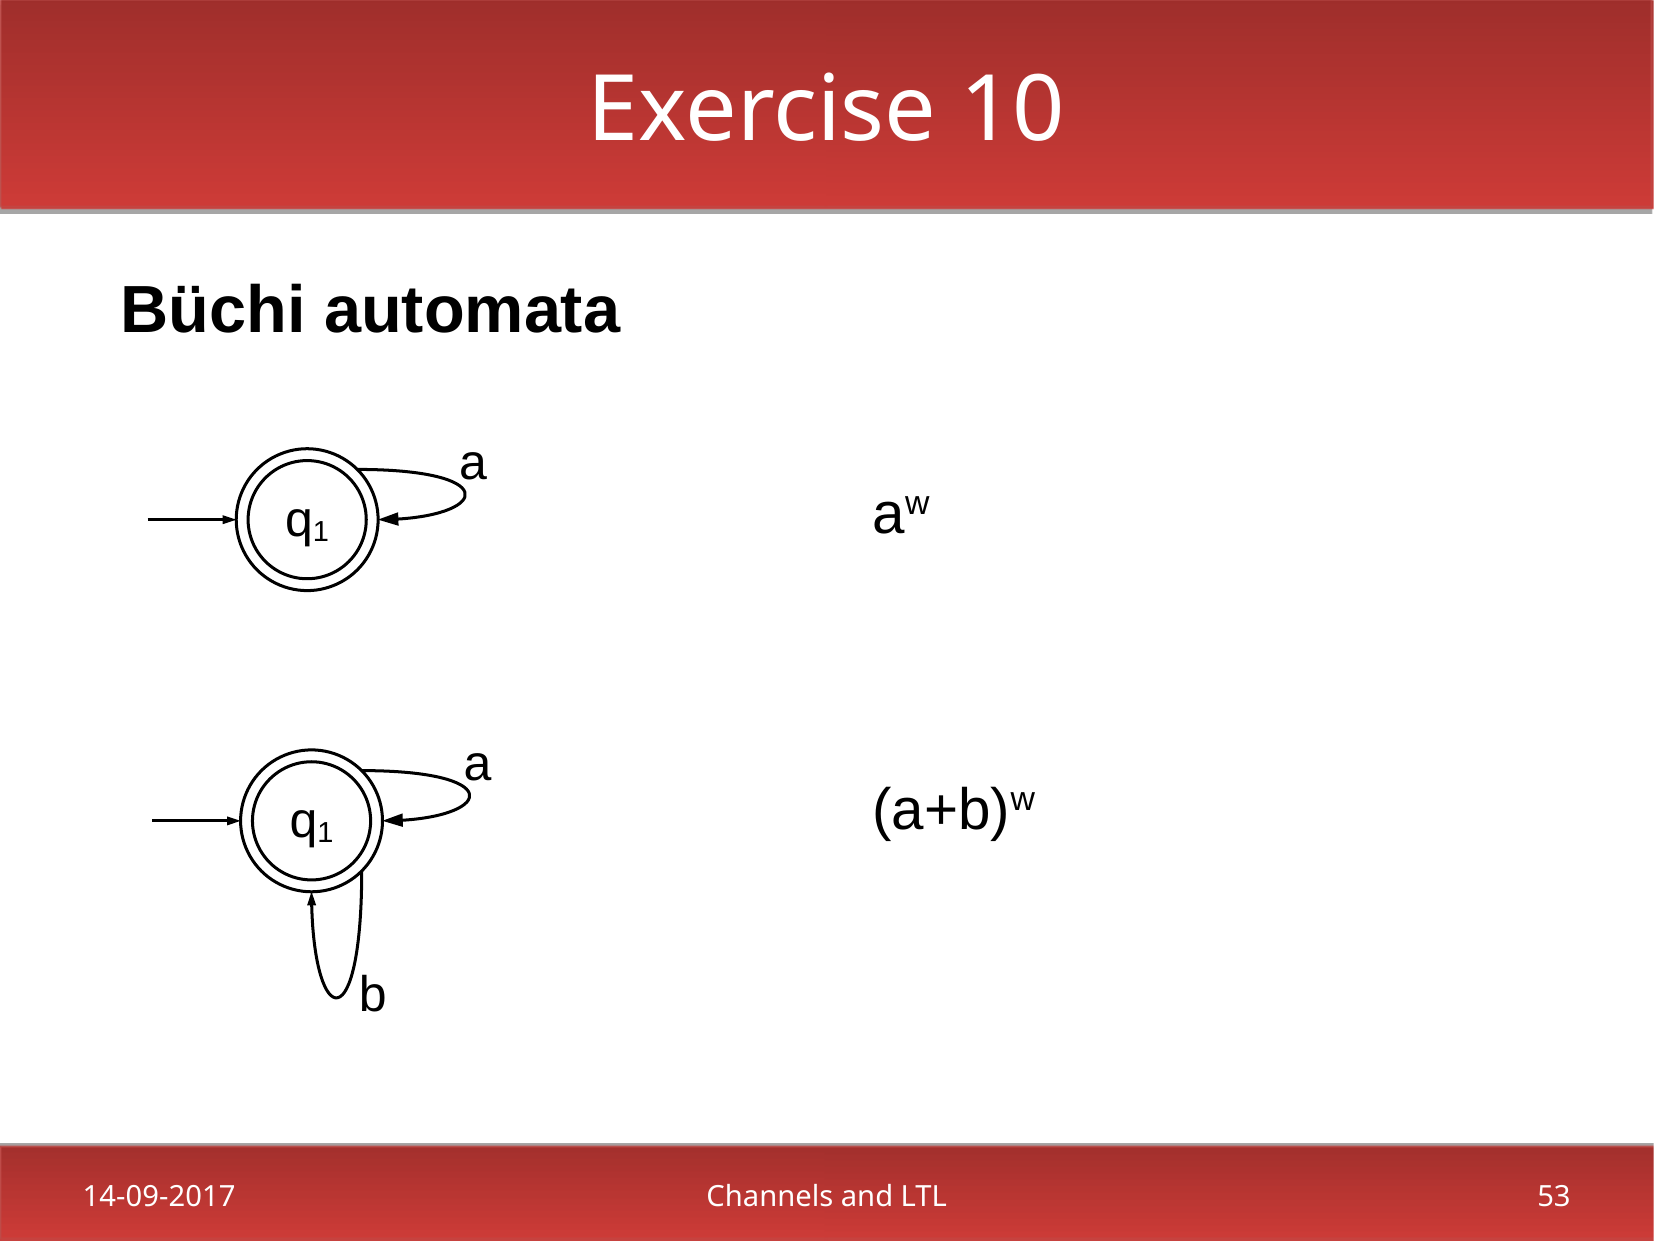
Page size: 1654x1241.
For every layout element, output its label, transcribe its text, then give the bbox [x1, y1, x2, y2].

text_box q1 [248, 460, 367, 579]
text_box a [442, 425, 504, 499]
text_box (a+b)w [856, 767, 1052, 851]
text_box q1 [252, 761, 371, 880]
text_box b [342, 957, 403, 1031]
text_box aw [856, 472, 946, 556]
picture [0, 1143, 1654, 1241]
picture [0, 0, 1654, 214]
title Exercise 10 [59, 31, 1595, 178]
text_box Büchi automata [105, 264, 637, 355]
text_box a [447, 726, 508, 800]
